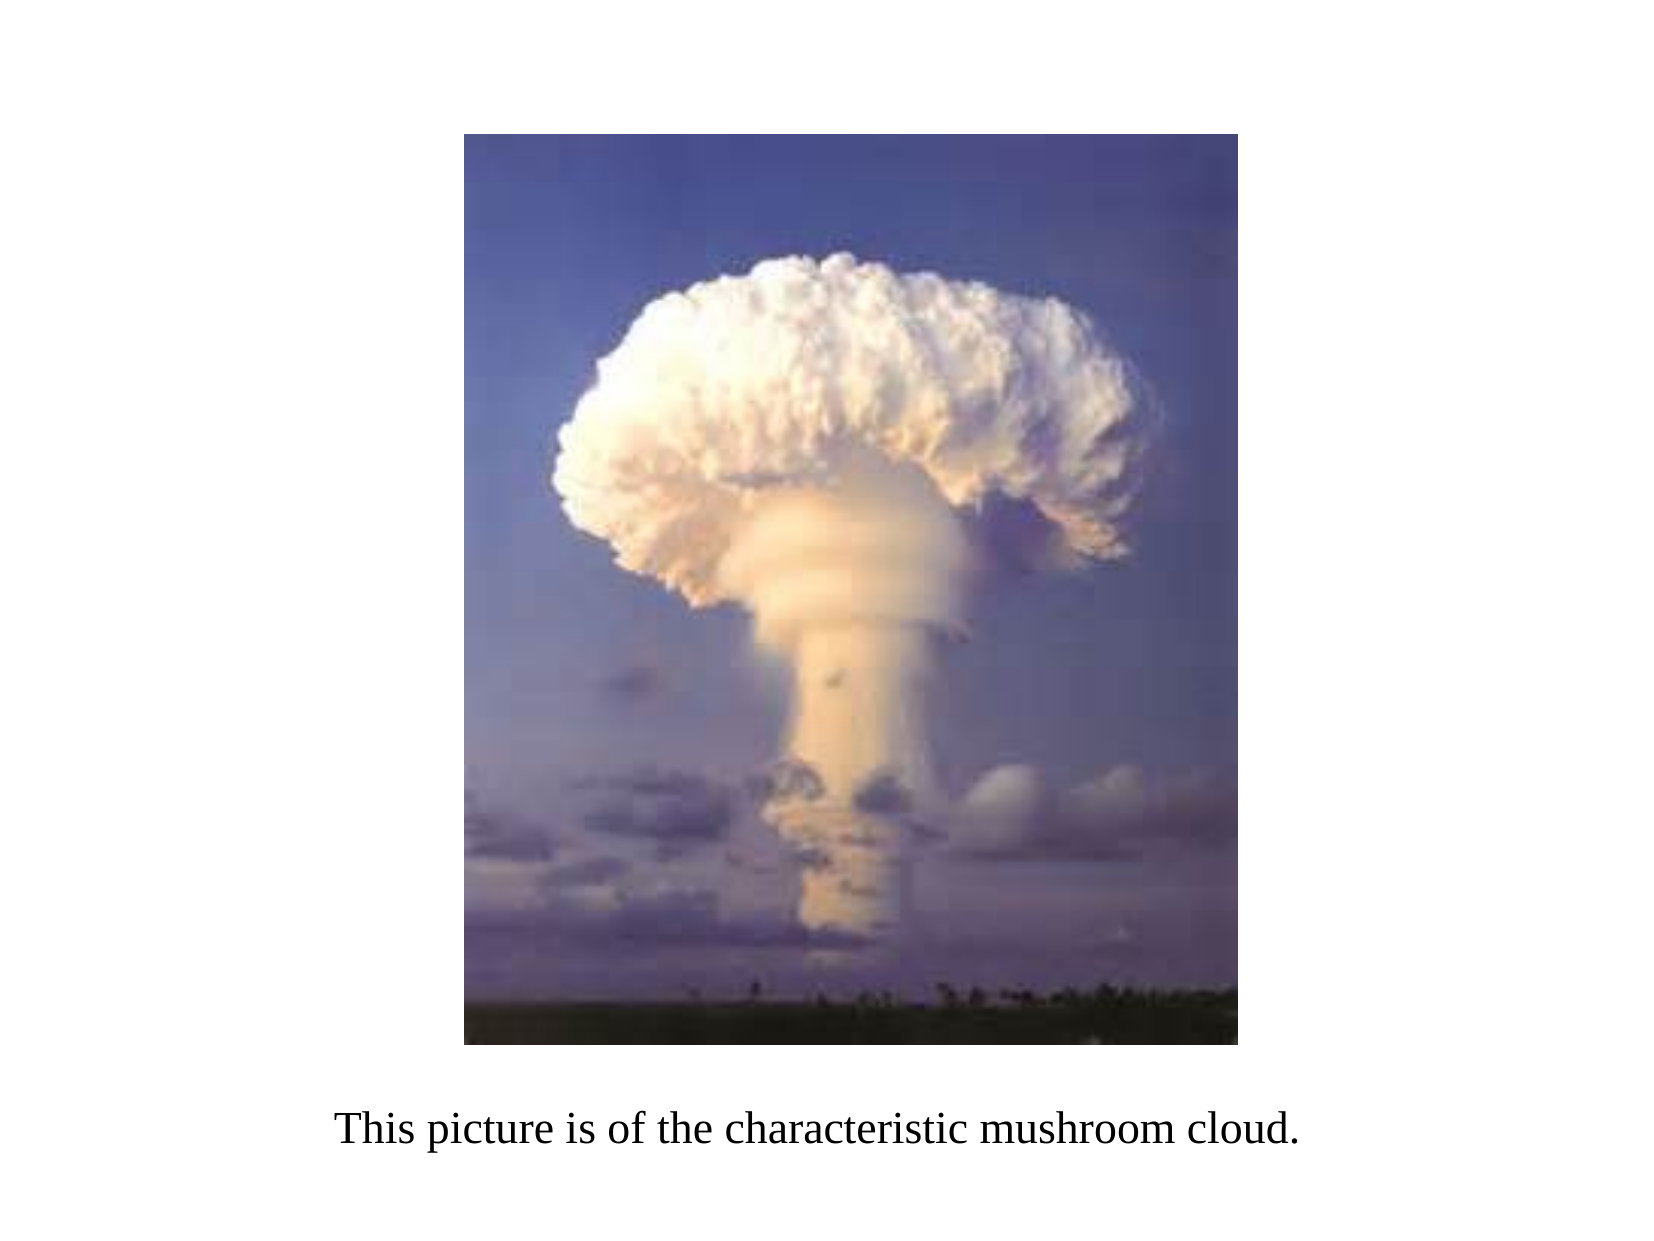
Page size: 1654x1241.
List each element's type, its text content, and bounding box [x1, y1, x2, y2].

text_box This picture is of the characteristic mushroom cloud. [315, 1095, 1321, 1161]
picture [464, 134, 1238, 1045]
